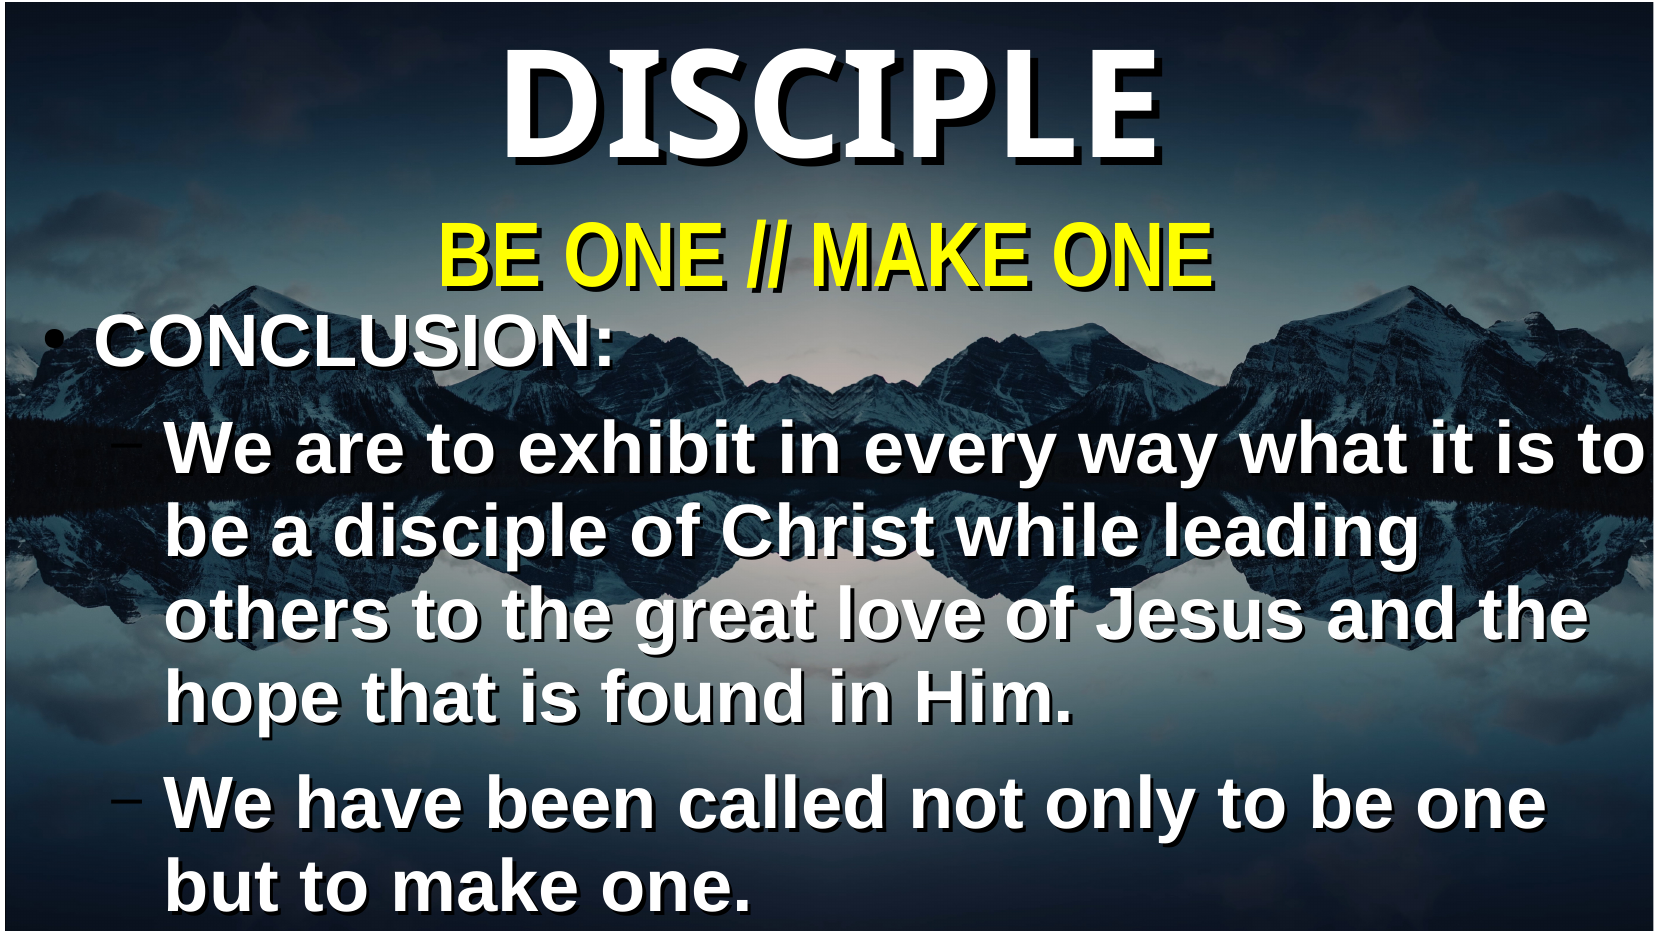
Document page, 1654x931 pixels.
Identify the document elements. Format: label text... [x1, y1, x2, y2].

picture [5, 2, 1654, 931]
title DISCIPLE BE ONE // MAKE ONE [82, 6, 1571, 297]
list CONCLUSION: We are to exhibit in every way what it is to be a disciple of Christ while leading others to the great love of Jesus and the hope that is found in Him. We have been called not only to be one but to make one. [23, 299, 1654, 931]
